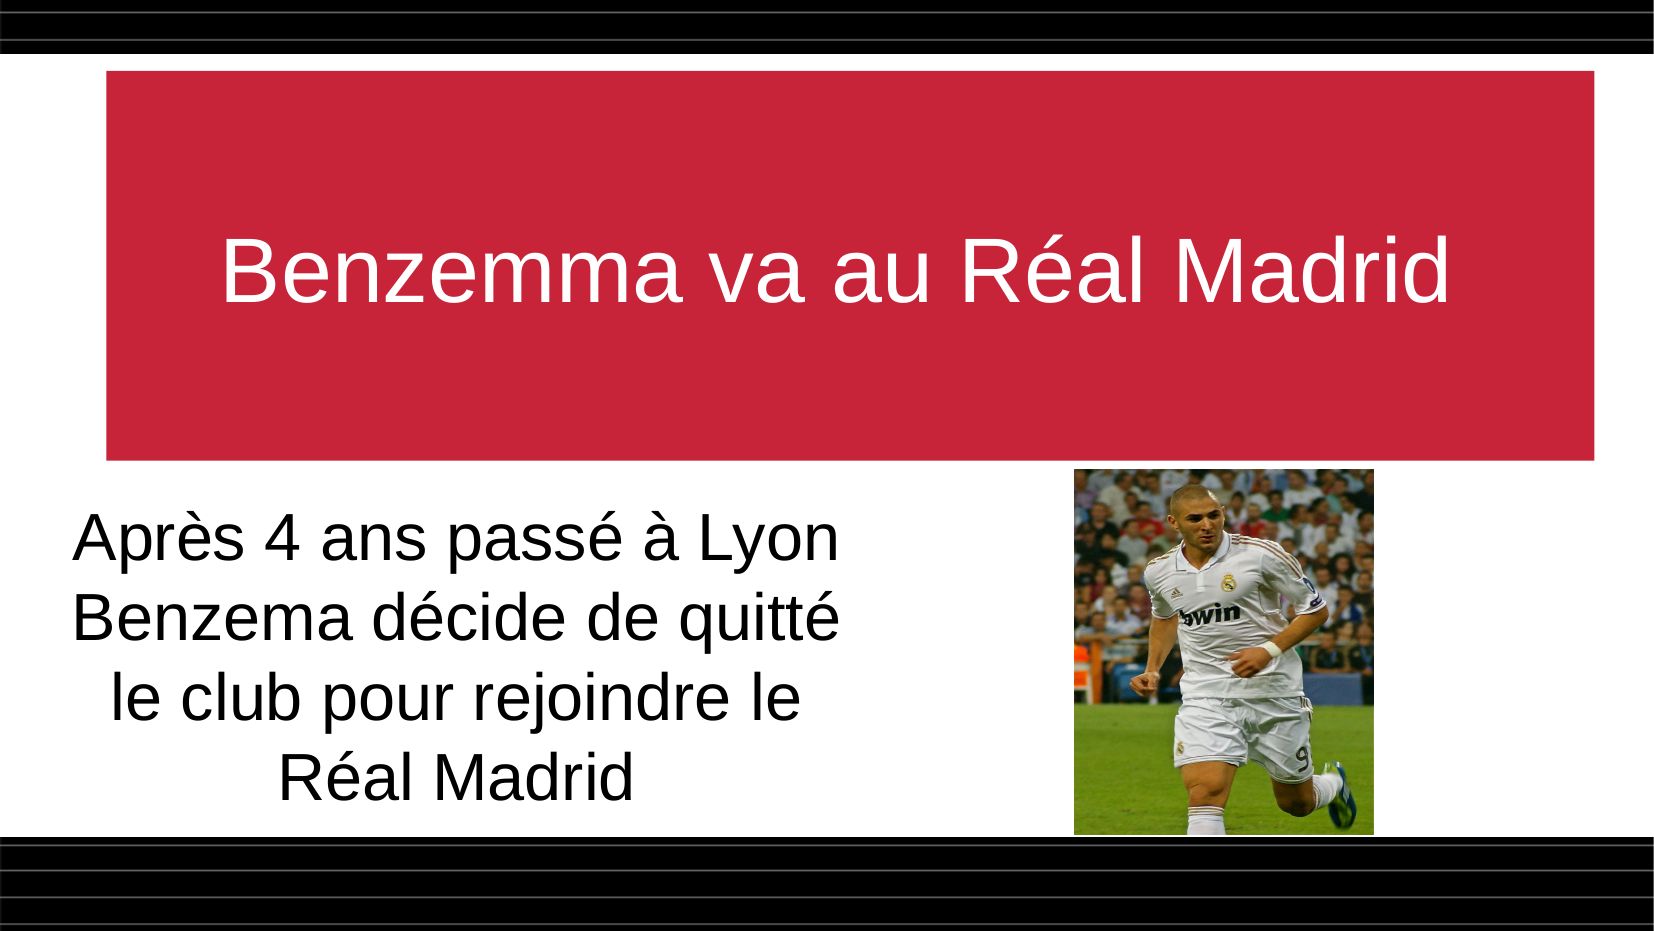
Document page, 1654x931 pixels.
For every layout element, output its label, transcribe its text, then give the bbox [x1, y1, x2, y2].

subtitle Après 4 ans passé à Lyon Benzema décide de quitté le club pour rejoindre le Réal Madrid [61, 493, 853, 817]
title Benzemma va au Réal Madrid [106, 70, 1595, 461]
picture [1074, 469, 1374, 835]
